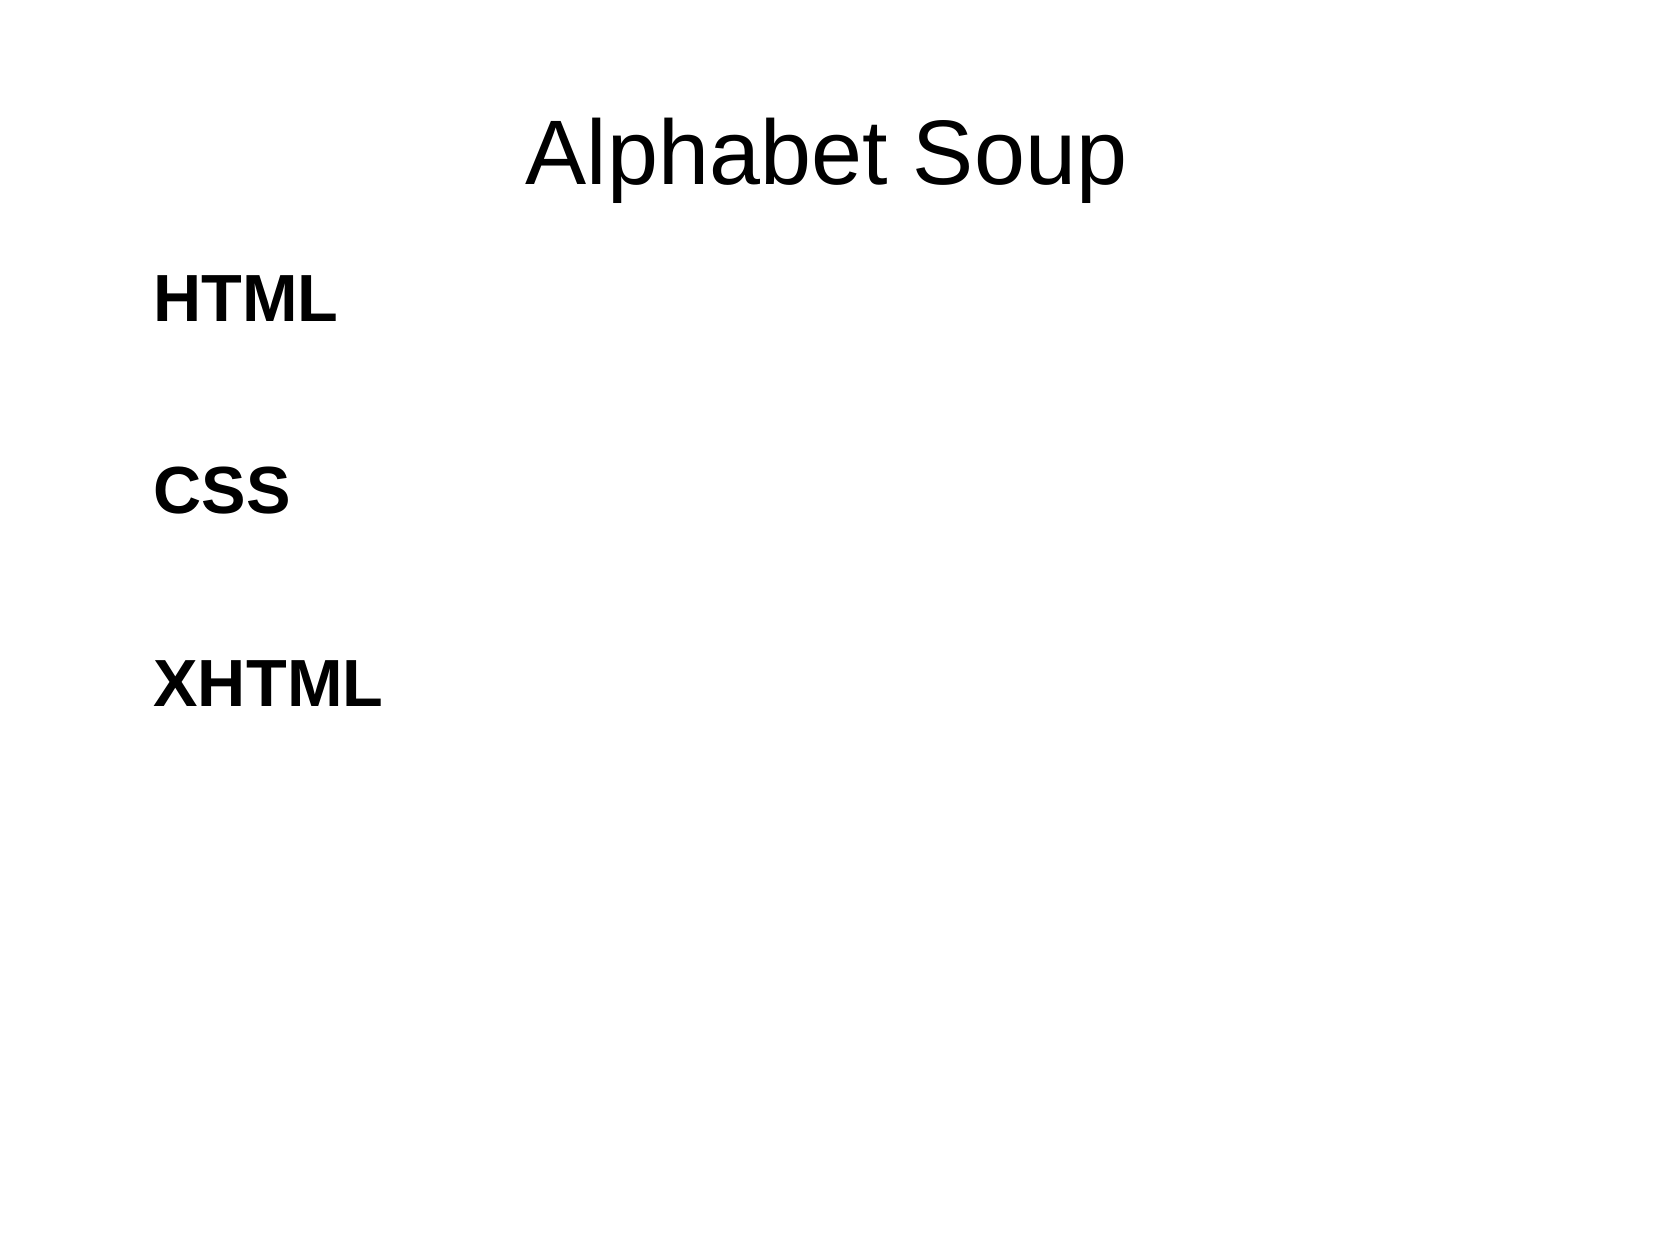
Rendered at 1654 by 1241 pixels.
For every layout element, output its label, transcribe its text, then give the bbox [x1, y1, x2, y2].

list HTML CSS XHTML [82, 260, 1571, 1201]
title Alphabet Soup [82, 49, 1571, 257]
